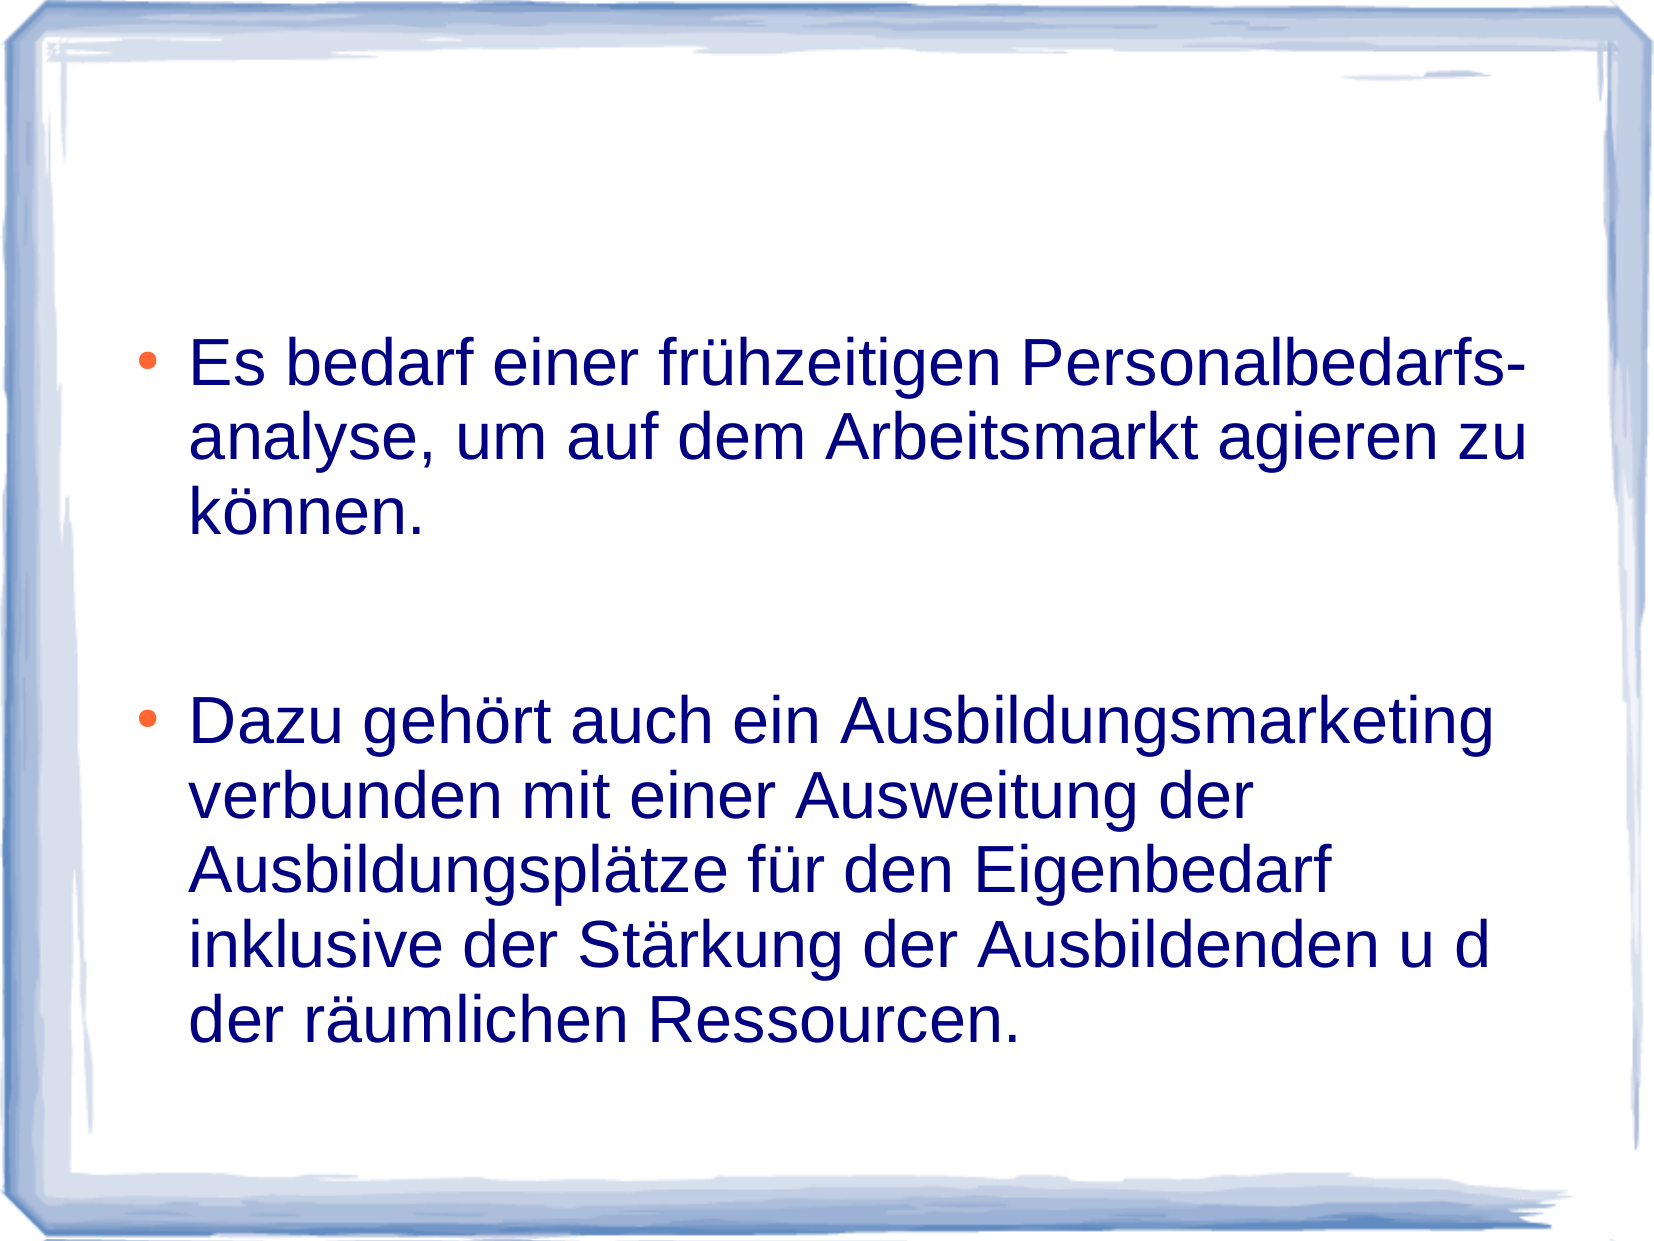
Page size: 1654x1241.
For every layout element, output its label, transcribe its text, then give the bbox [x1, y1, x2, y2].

list Es bedarf einer frühzeitigen Personalbedarfs-analyse, um auf dem Arbeitsmarkt agieren zu können. Dazu gehört auch ein Ausbildungsmarketing verbunden mit einer Ausweitung der Ausbildungsplätze für den Eigenbedarf inklusive der Stärkung der Ausbildenden u d der räumlichen Ressourcen. [118, 324, 1571, 1241]
picture [0, 0, 1654, 1241]
